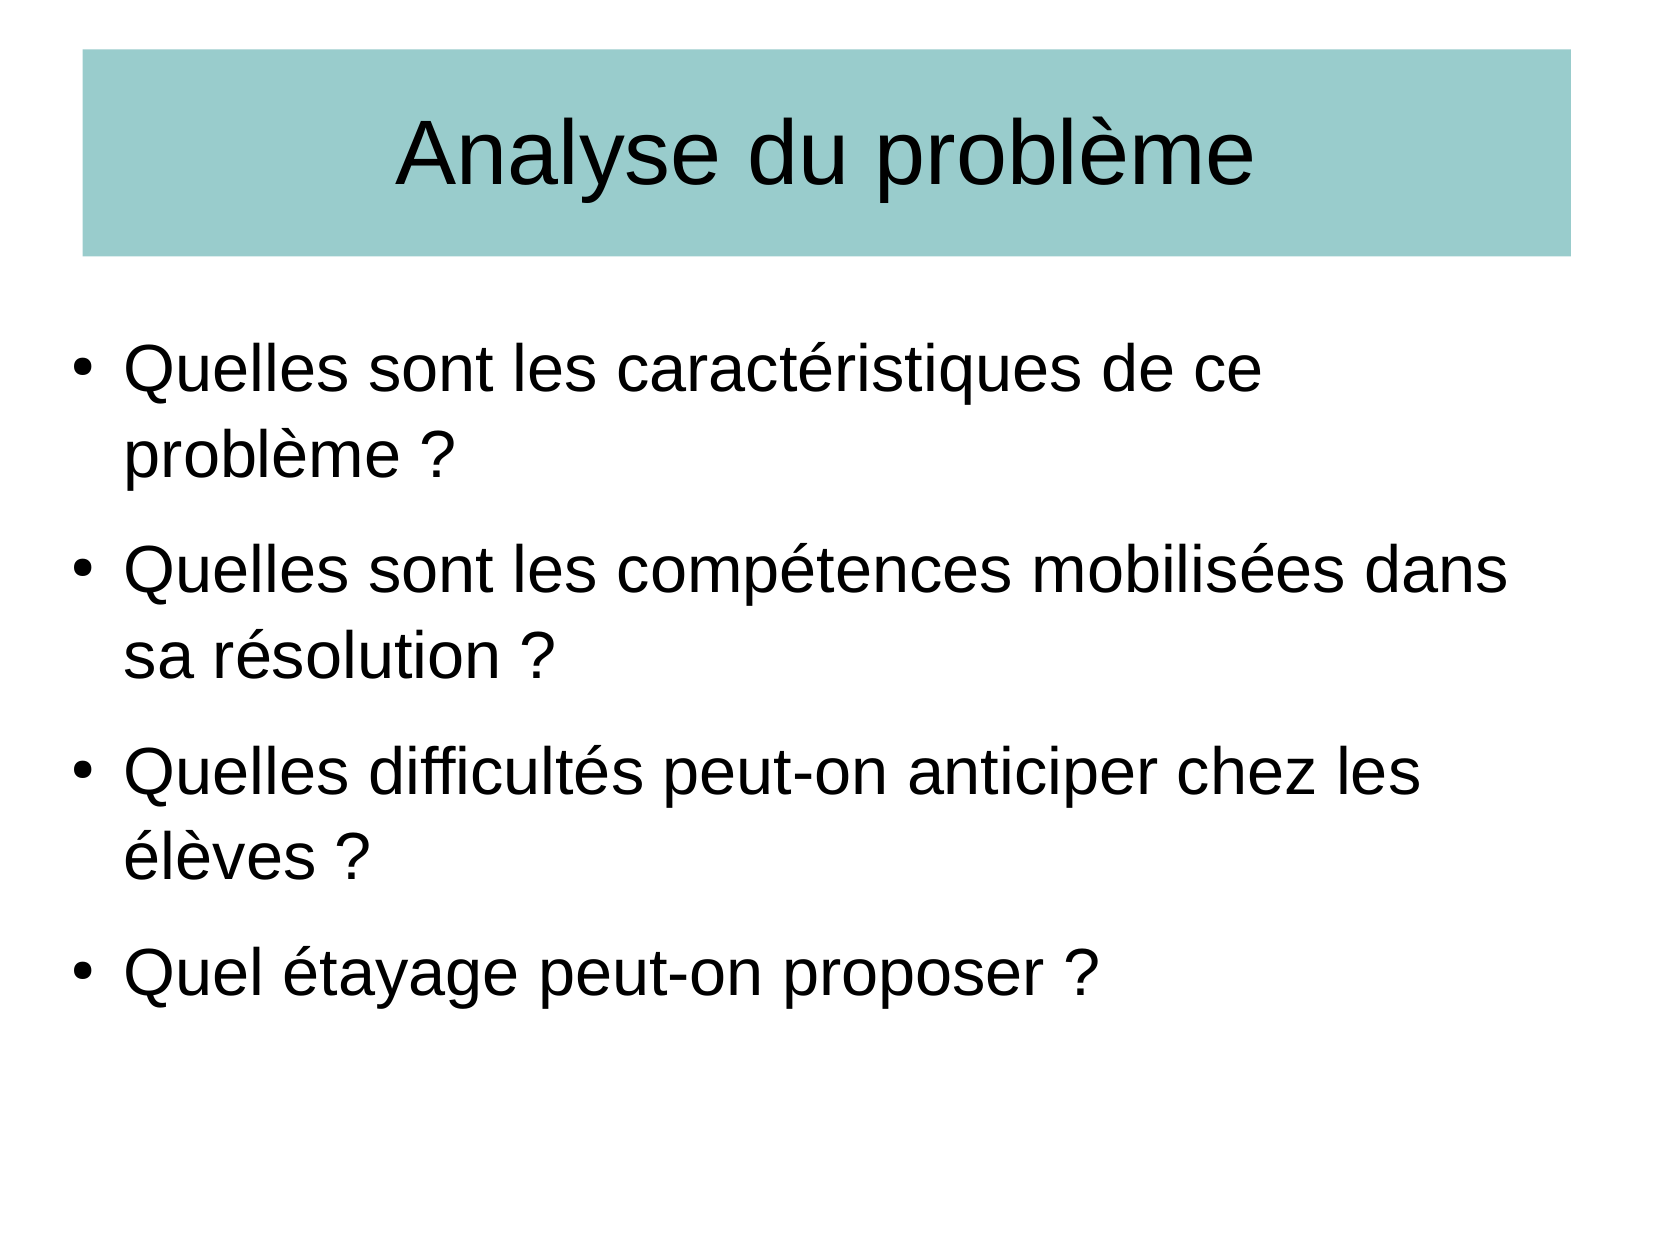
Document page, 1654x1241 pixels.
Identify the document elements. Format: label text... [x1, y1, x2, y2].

list Quelles sont les caractéristiques de ce problème ? Quelles sont les compétences mobilisées dans sa résolution ? Quelles difficultés peut-on anticiper chez les élèves ? Quel étayage peut-on proposer ? [53, 319, 1595, 1115]
title Analyse du problème [82, 49, 1571, 257]
